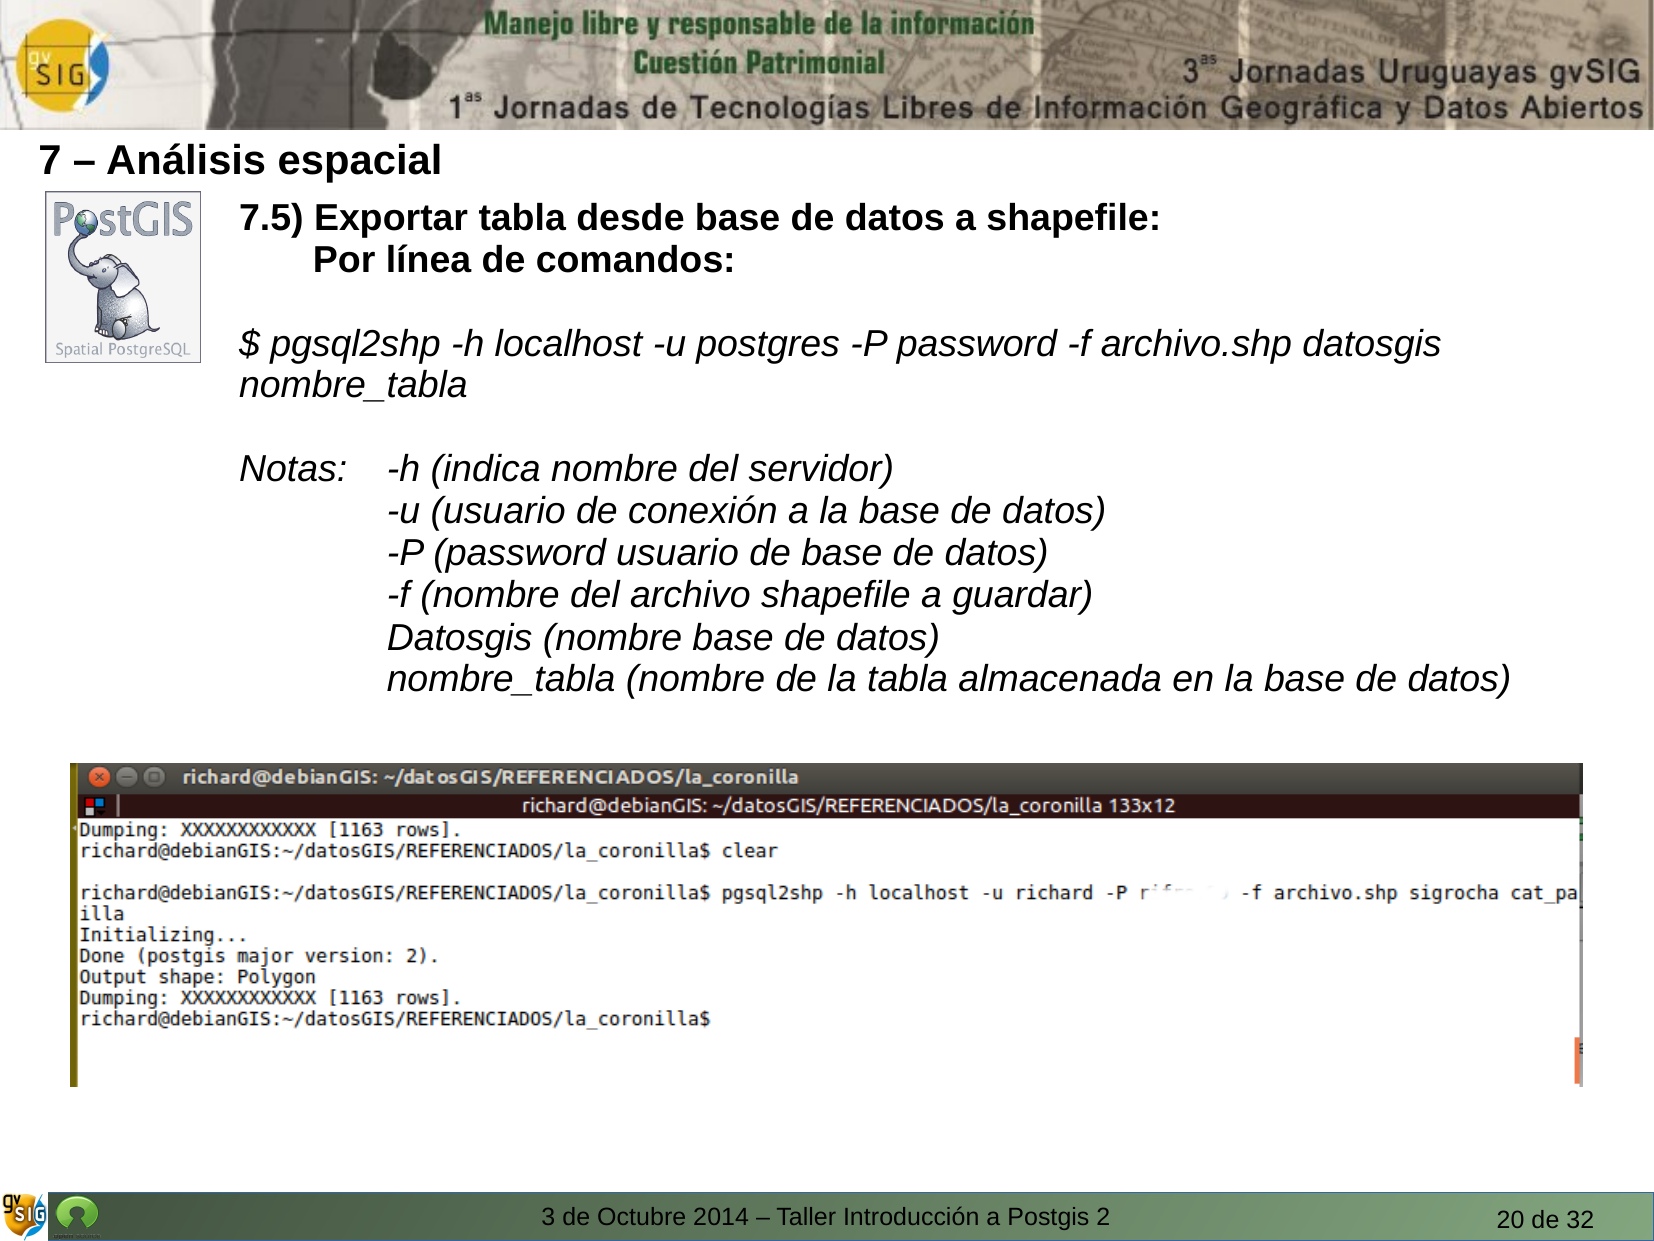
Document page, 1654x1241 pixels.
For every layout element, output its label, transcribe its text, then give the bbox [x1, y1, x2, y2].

picture [0, 0, 1654, 130]
picture [70, 326, 1583, 1087]
text_box <número> de 32 [1481, 1198, 1654, 1241]
text_box 7 – Análisis espacial [23, 129, 1630, 192]
text_box 7.5) Exportar tabla desde base de datos a shapefile: Por línea de comandos: $ pgsql2shp -h localhost -u postgres -P password -f archivo.shp datosgis nombre_tabla Notas: -h (indica nombre del servidor) -u (usuario de conexión a la base de datos) -P (password usuario de base de datos) -f (nombre del archivo shapefile a guardar) Datosgis (nombre base de datos) nombre_tabla (nombre de la tabla almacenada en la base de datos) [224, 188, 1619, 708]
picture [0, 1192, 107, 1241]
text_box 3 de Octubre 2014 – Taller Introducción a Postgis 2 [107, 1192, 1654, 1241]
picture [45, 191, 201, 363]
